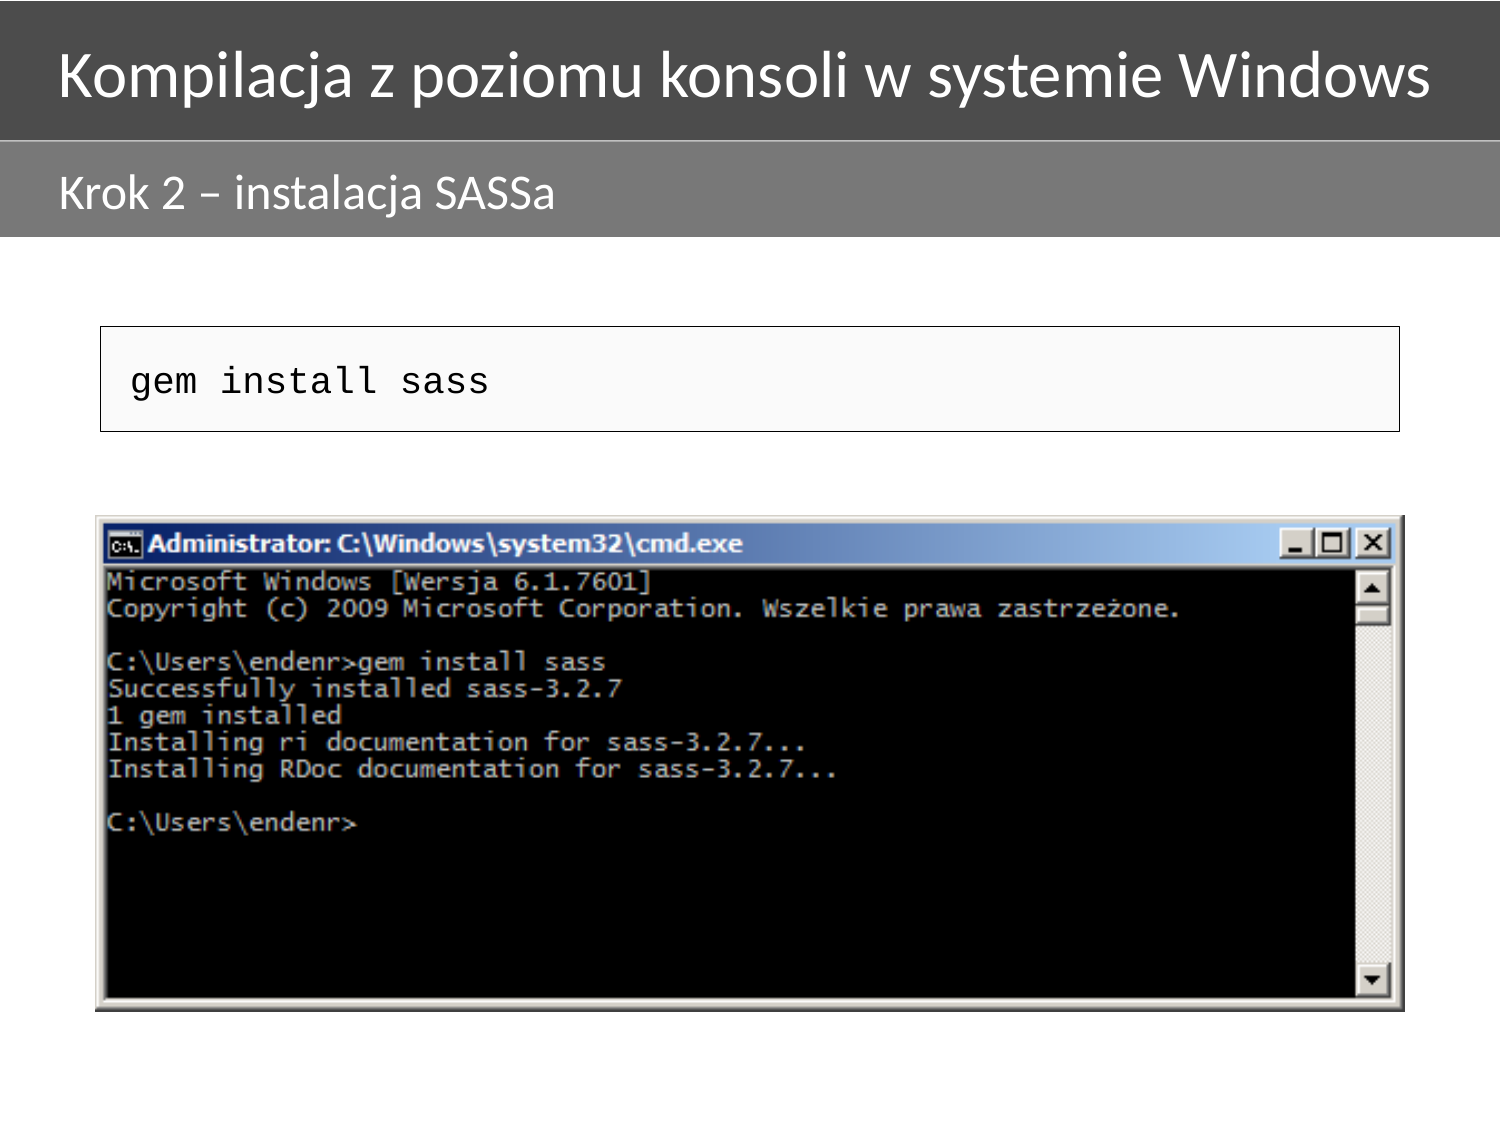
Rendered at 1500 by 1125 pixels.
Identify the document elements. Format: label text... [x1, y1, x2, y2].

picture [95, 515, 1405, 1012]
text_box gem install sass [100, 326, 1400, 432]
text_box Krok 2 – instalacja SASSa [0, 141, 1500, 237]
text_box Kompilacja z poziomu konsoli w systemie Windows [0, 1, 1500, 140]
